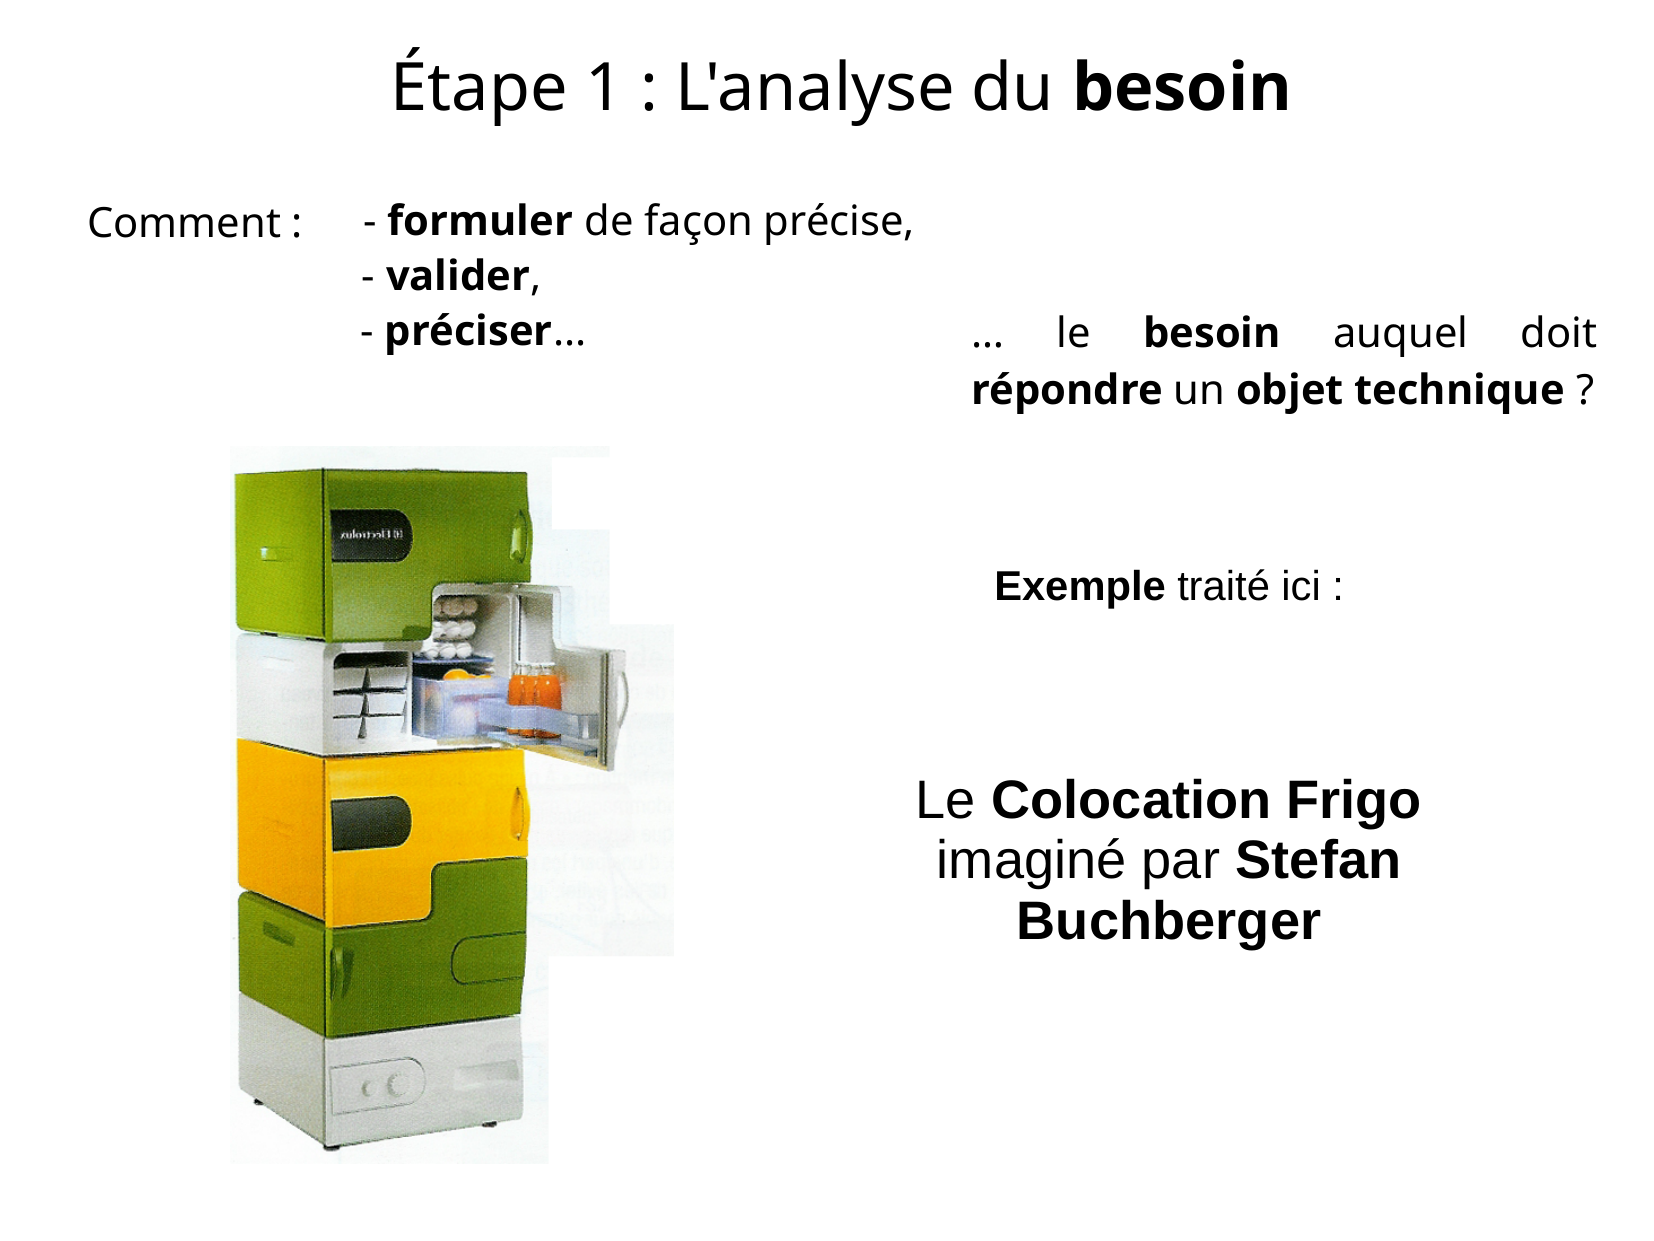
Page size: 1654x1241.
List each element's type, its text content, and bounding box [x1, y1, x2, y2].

text_box - formuler de façon précise, [348, 183, 963, 237]
text_box Exemple traité ici : [814, 555, 1524, 618]
text_box Le Colocation Frigo imaginé par Stefan Buchberger [814, 761, 1524, 964]
text_box Comment : [47, 185, 344, 266]
text_box Étape 1 : L'analyse du besoin [147, 31, 1536, 127]
text_box … le besoin auquel doit répondre un objet technique ? [956, 295, 1613, 411]
text_box - valider, [346, 237, 1022, 295]
text_box - préciser... [346, 292, 993, 358]
picture [230, 446, 674, 1164]
